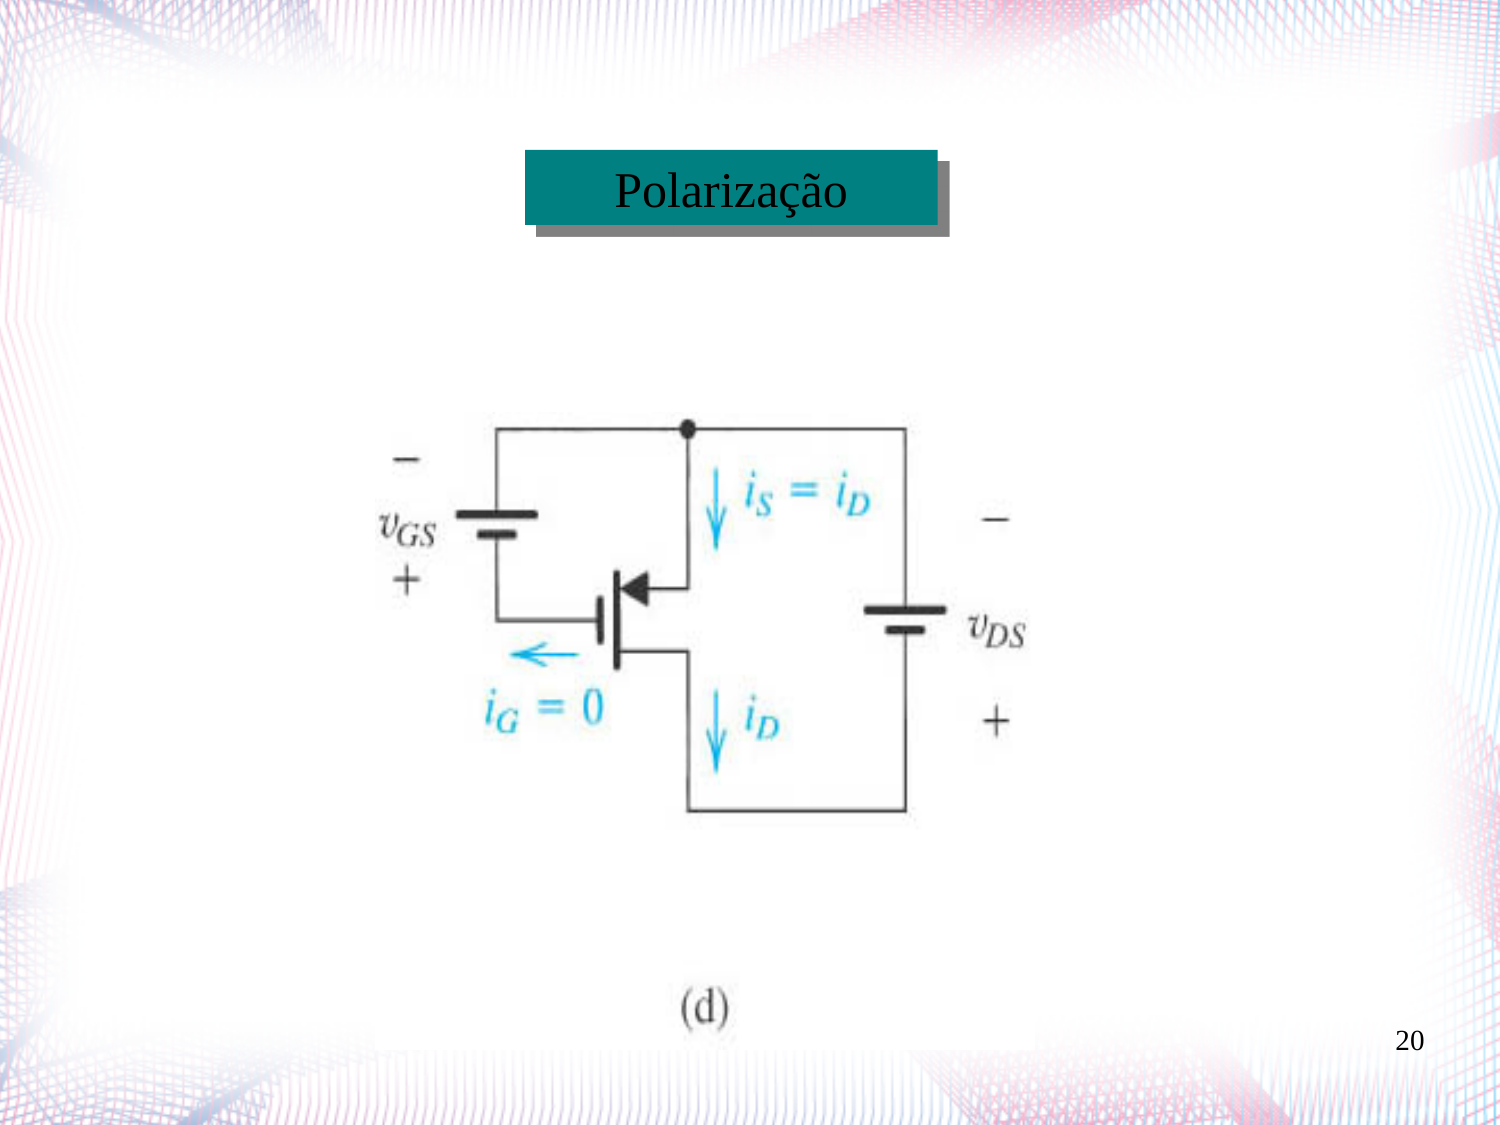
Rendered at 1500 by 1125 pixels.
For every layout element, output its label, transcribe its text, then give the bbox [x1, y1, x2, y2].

picture [0, 0, 1500, 1125]
text_box Polarização [525, 149, 938, 225]
